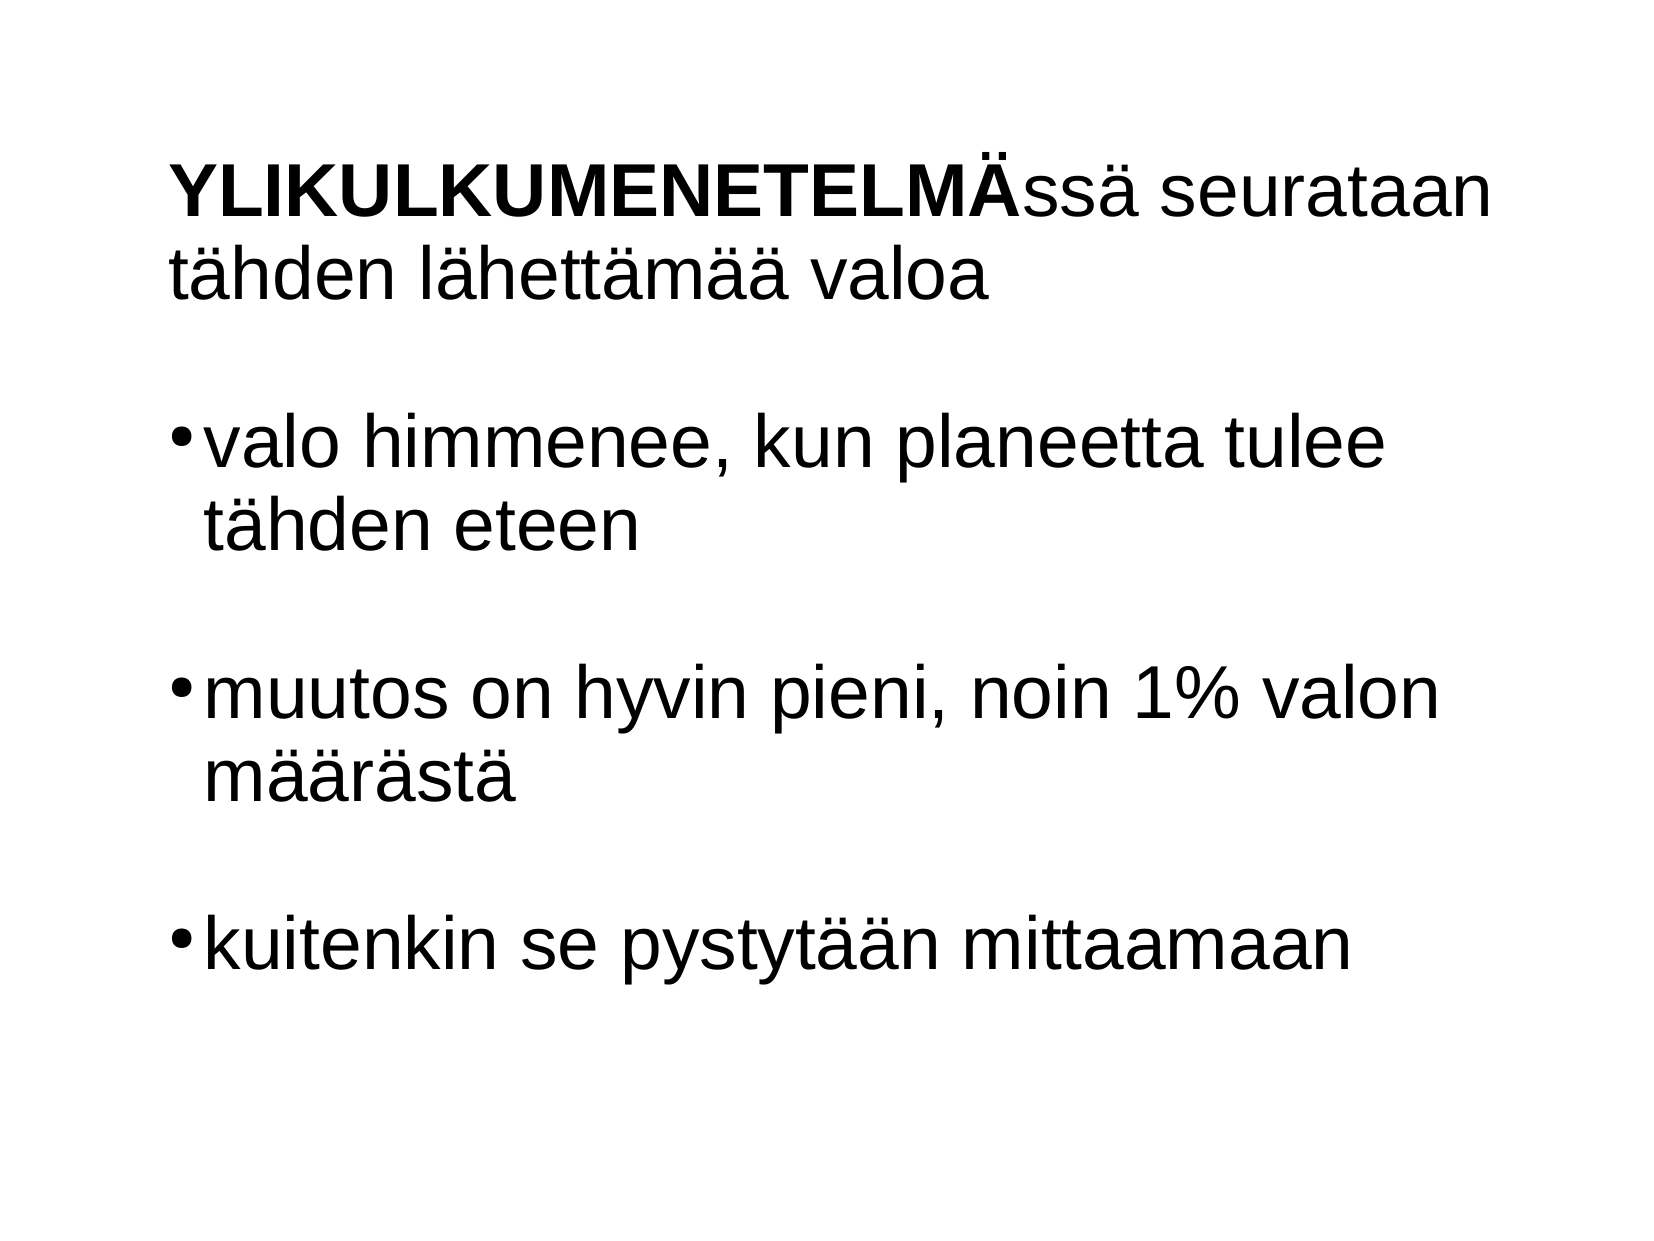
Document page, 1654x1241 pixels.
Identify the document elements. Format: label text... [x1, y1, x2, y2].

text_box YLIKULKUMENETELMÄssä seurataan tähden lähettämää valoa valo himmenee, kun planeetta tulee tähden eteen muutos on hyvin pieni, noin 1% valon määrästä kuitenkin se pystytään mittaamaan [153, 141, 1536, 994]
